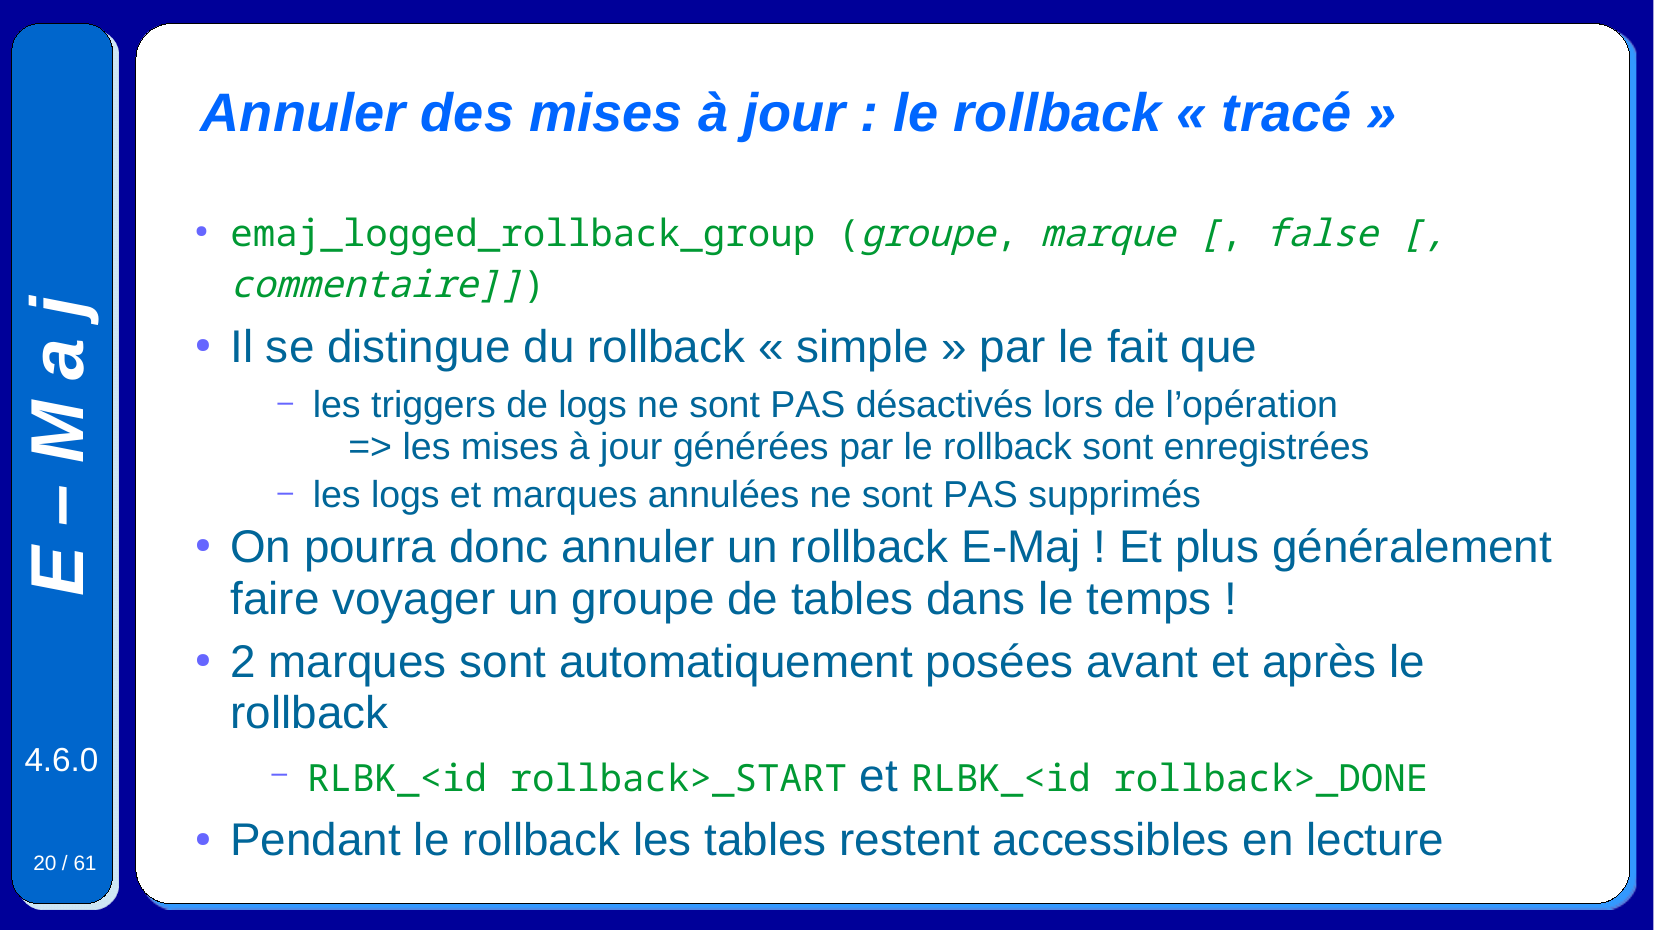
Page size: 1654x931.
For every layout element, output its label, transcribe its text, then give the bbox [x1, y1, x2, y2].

list emaj_logged_rollback_group (groupe, marque [, false [, commentaire]]) Il se distingue du rollback « simple » par le fait que les triggers de logs ne sont PAS désactivés lors de l’opération => les mises à jour générées par le rollback sont enregistrées les logs et marques annulées ne sont PAS supprimés On pourra donc annuler un rollback E-Maj ! Et plus généralement faire voyager un groupe de tables dans le temps ! 2 marques sont automatiquement posées avant et après le rollback RLBK_<id rollback>_START et RLBK_<id rollback>_DONE Pendant le rollback les tables restent accessibles en lecture [177, 206, 1587, 898]
title Annuler des mises à jour : le rollback « tracé » [200, 34, 1575, 191]
